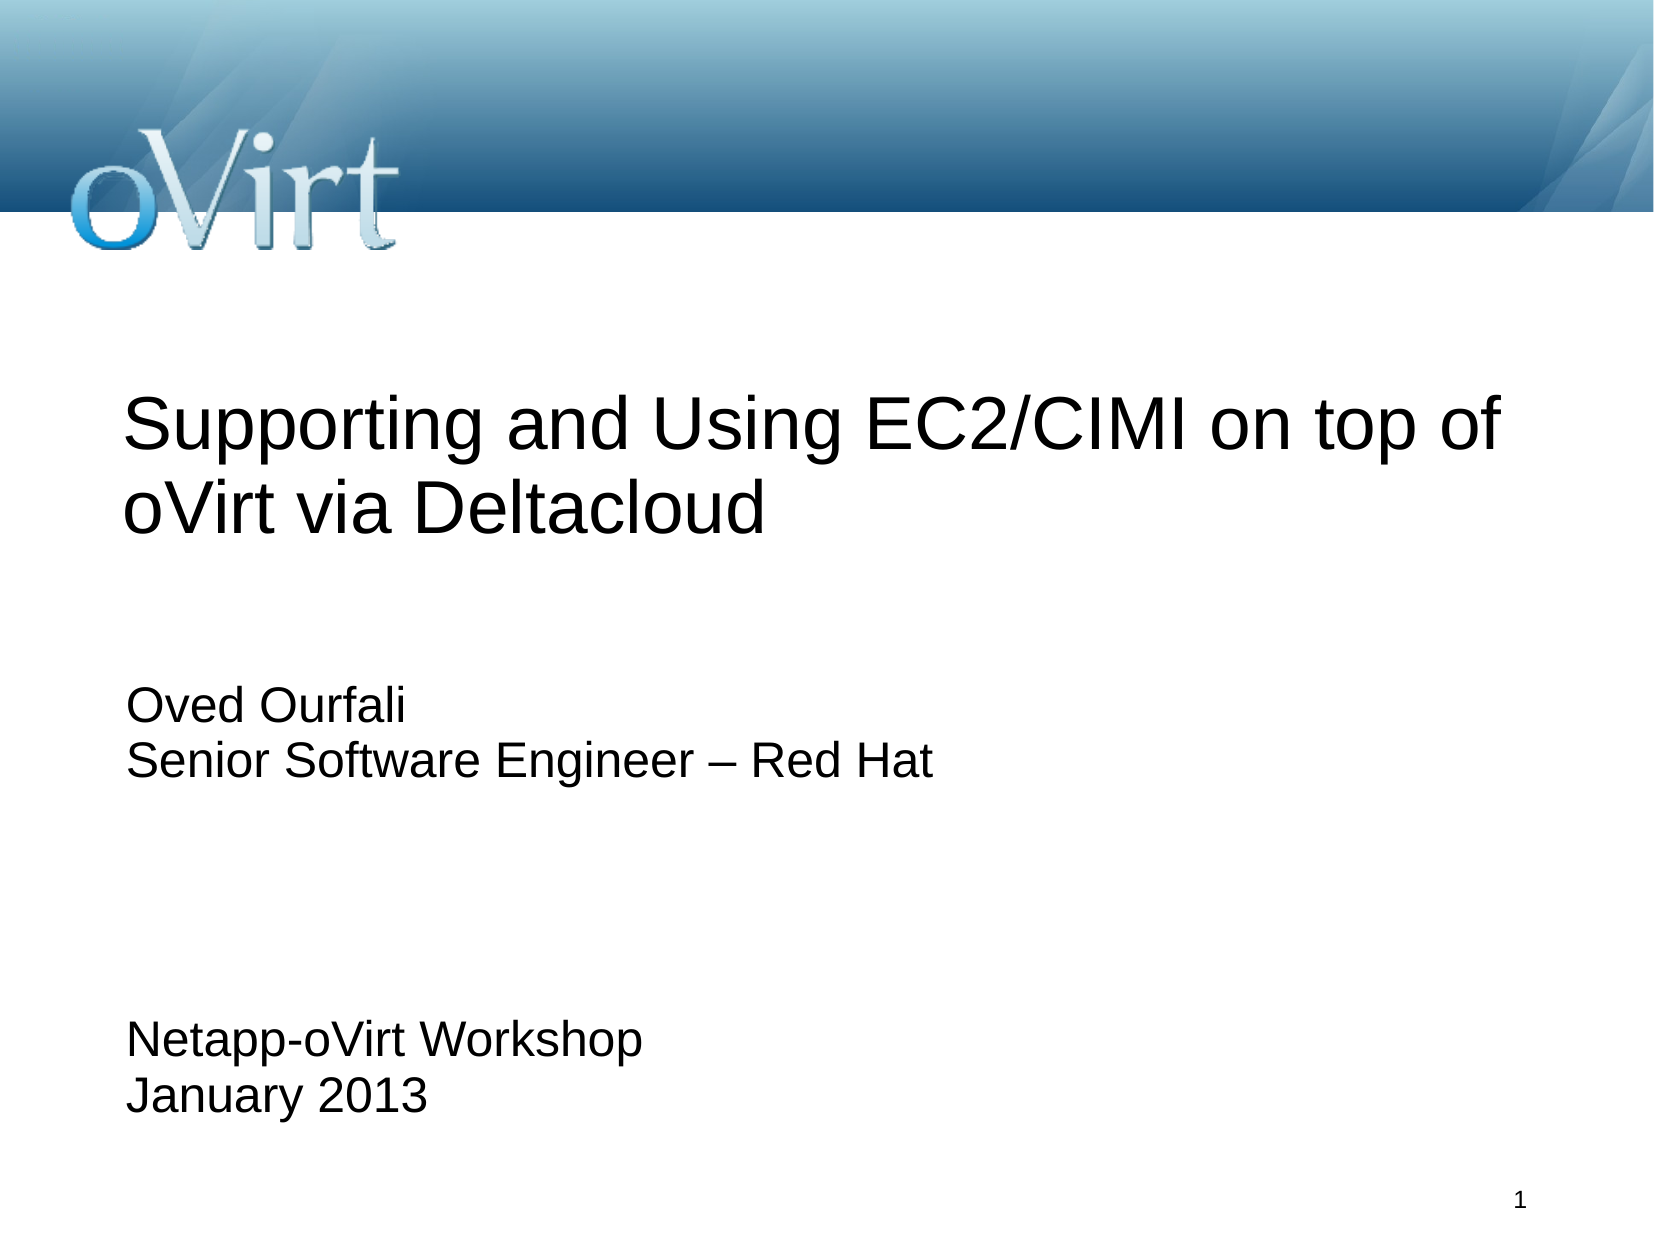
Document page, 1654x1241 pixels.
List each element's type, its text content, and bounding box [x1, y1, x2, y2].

text_box Oved Ourfali Senior Software Engineer – Red Hat Netapp-oVirt Workshop January 2013 [111, 669, 1484, 1131]
picture [0, 0, 1654, 250]
text_box Supporting and Using EC2/CIMI on top of oVirt via Deltacloud [107, 374, 1654, 558]
